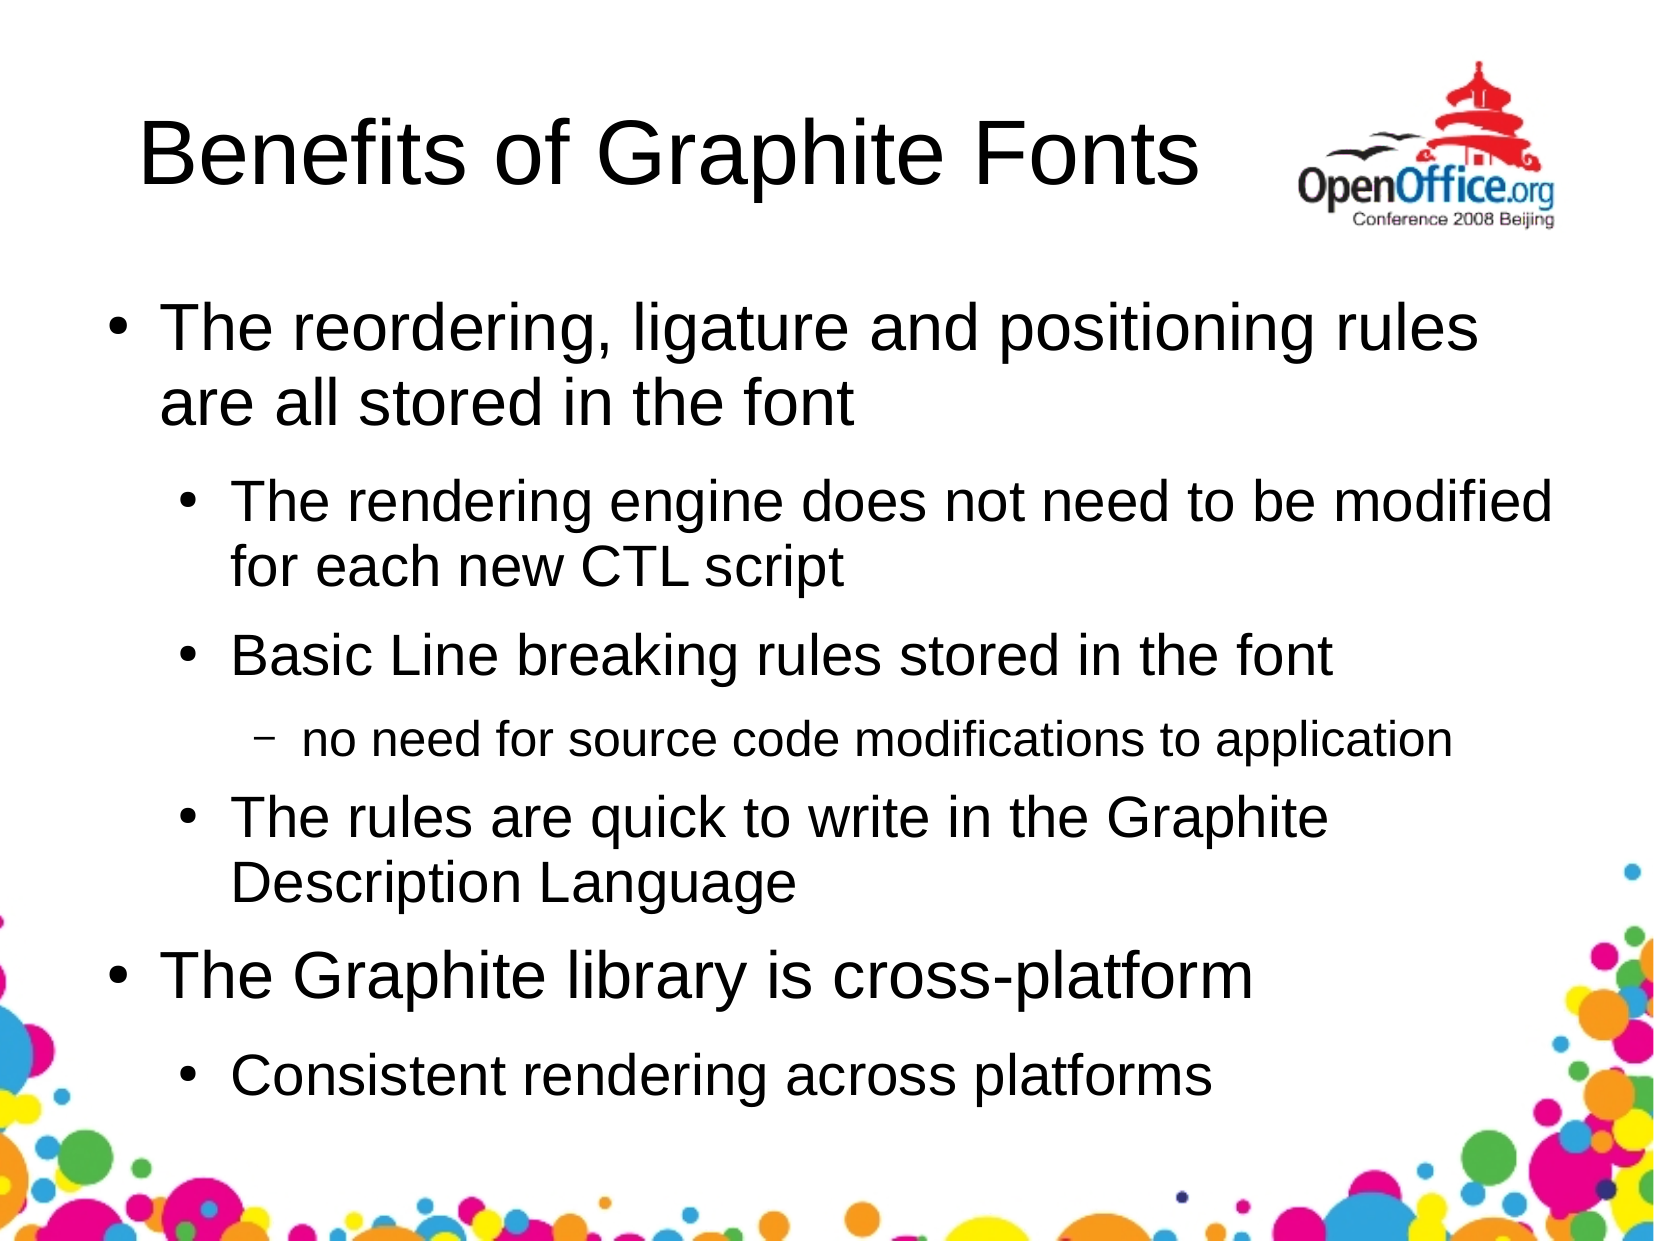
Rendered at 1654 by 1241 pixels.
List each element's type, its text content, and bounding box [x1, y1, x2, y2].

list The reordering, ligature and positioning rules are all stored in the font The rendering engine does not need to be modified for each new CTL script Basic Line breaking rules stored in the font no need for source code modifications to application The rules are quick to write in the Graphite Description Language The Graphite library is cross-platform Consistent rendering across platforms [88, 290, 1577, 1108]
title Benefits of Graphite Fonts [82, 56, 1258, 250]
picture [1285, 51, 1569, 250]
picture [0, 810, 1654, 1241]
